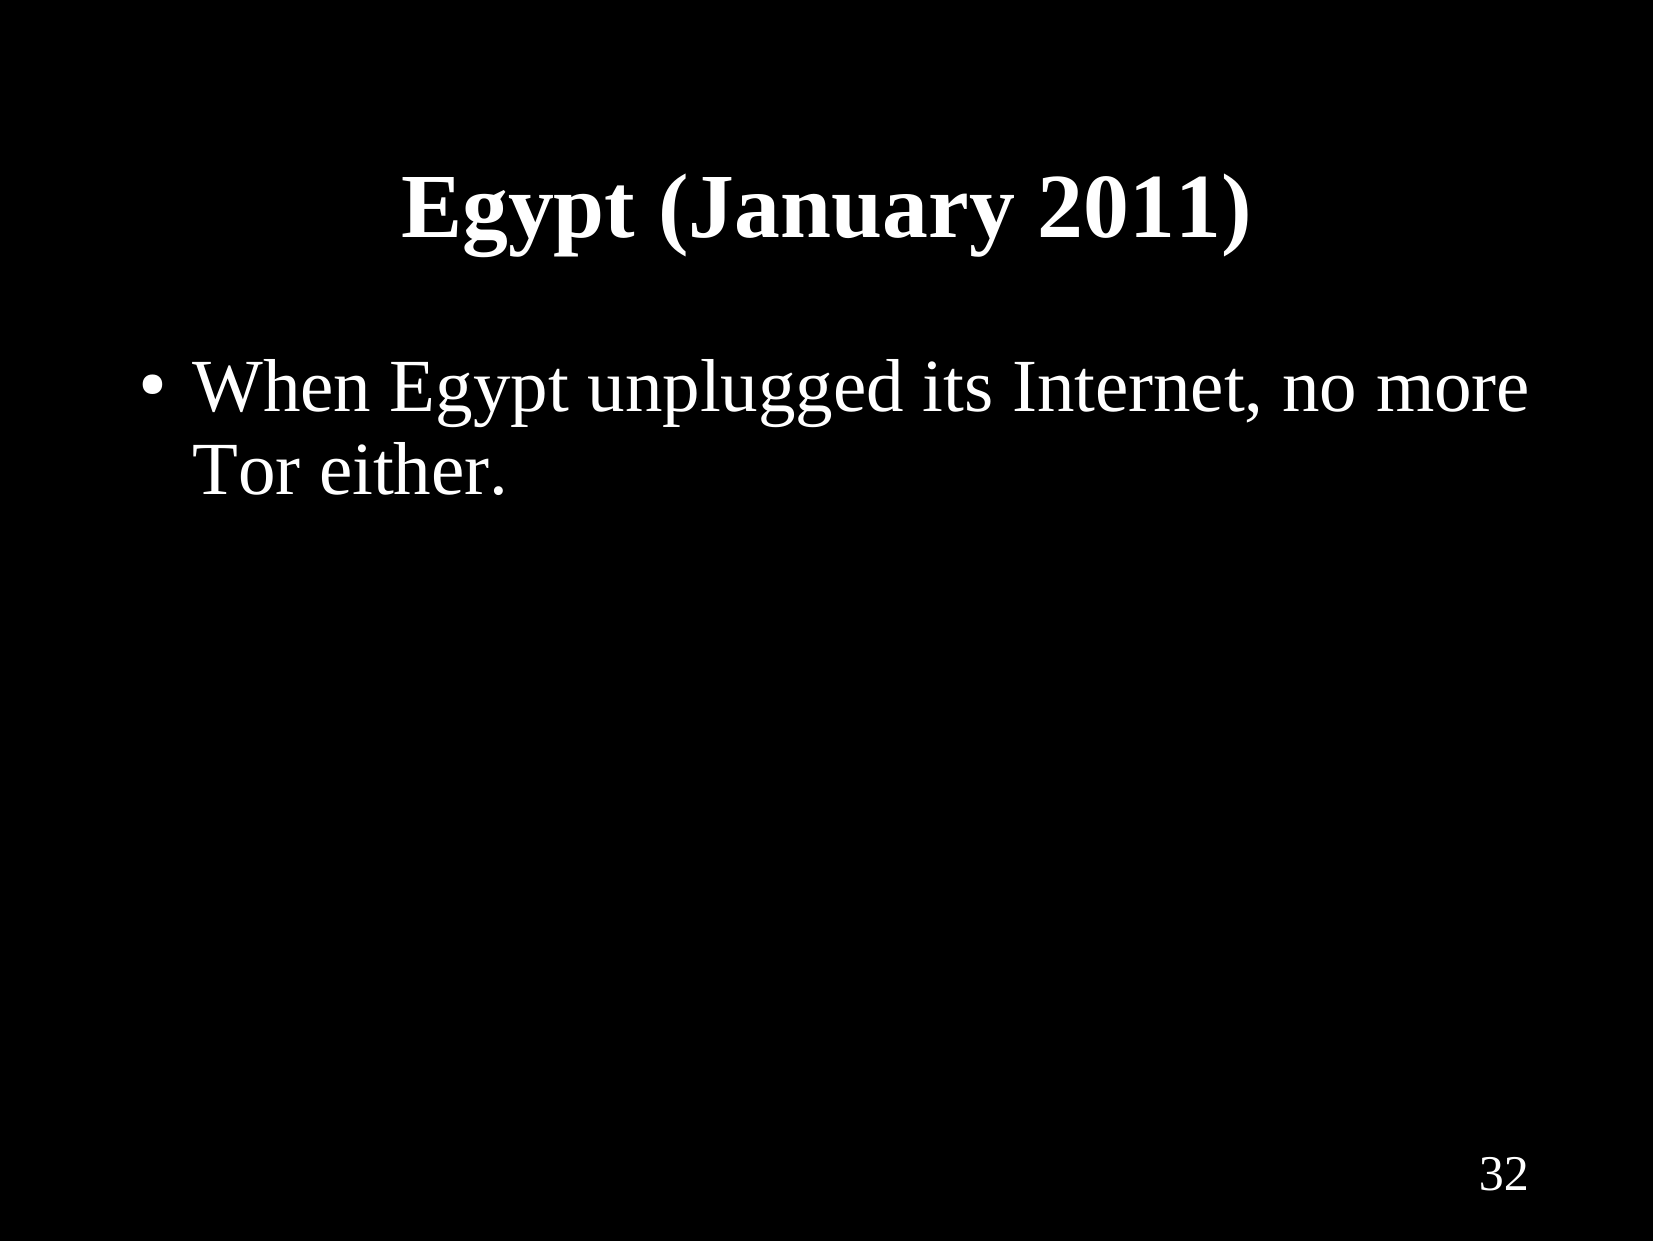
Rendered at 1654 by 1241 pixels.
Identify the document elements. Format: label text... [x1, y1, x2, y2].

list When Egypt unplugged its Internet, no more Tor either. [121, 344, 1534, 1127]
title Egypt (January 2011) [121, 102, 1534, 311]
